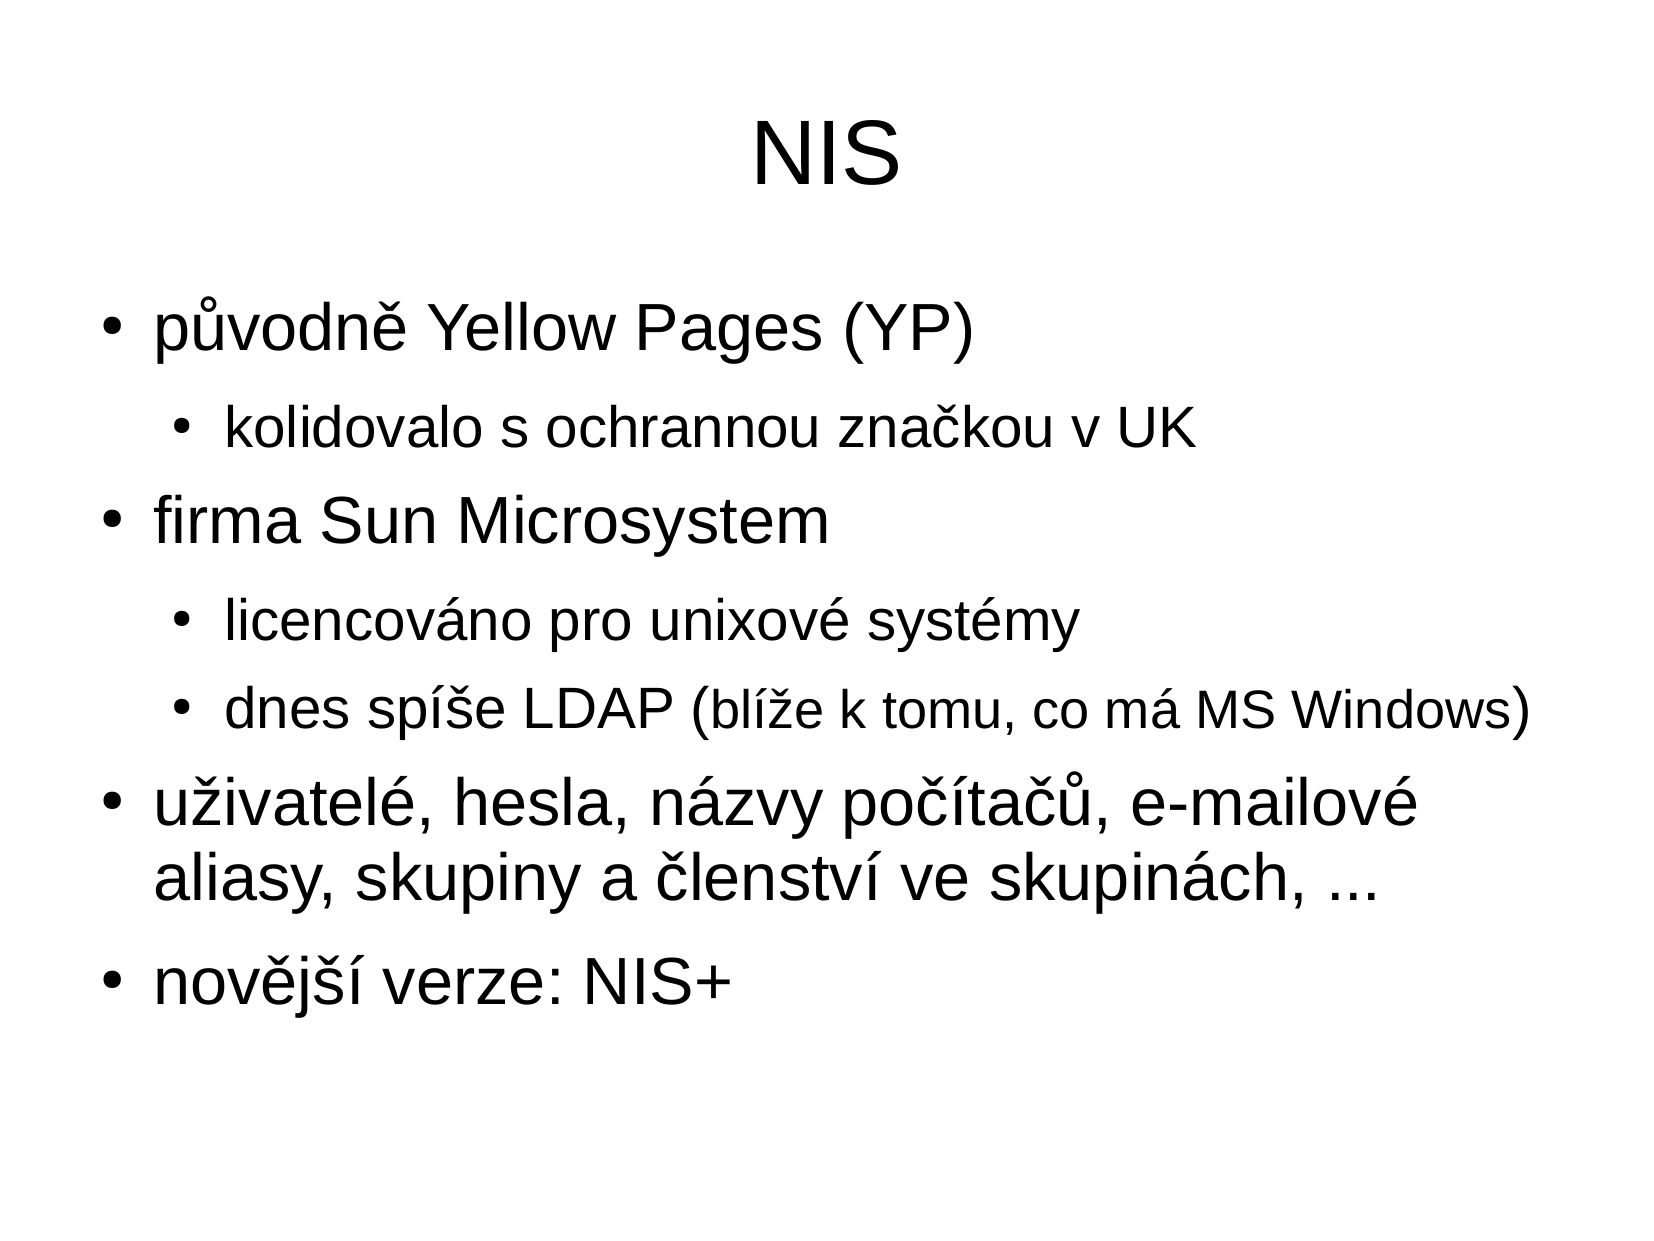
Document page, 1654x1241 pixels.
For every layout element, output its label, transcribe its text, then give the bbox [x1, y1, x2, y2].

list původně Yellow Pages (YP) kolidovalo s ochrannou značkou v UK firma Sun Microsystem licencováno pro unixové systémy dnes spíše LDAP (blíže k tomu, co má MS Windows) uživatelé, hesla, názvy počítačů, e-mailové aliasy, skupiny a členství ve skupinách, ... novější verze: NIS+ [82, 290, 1571, 1094]
title NIS [82, 56, 1571, 250]
